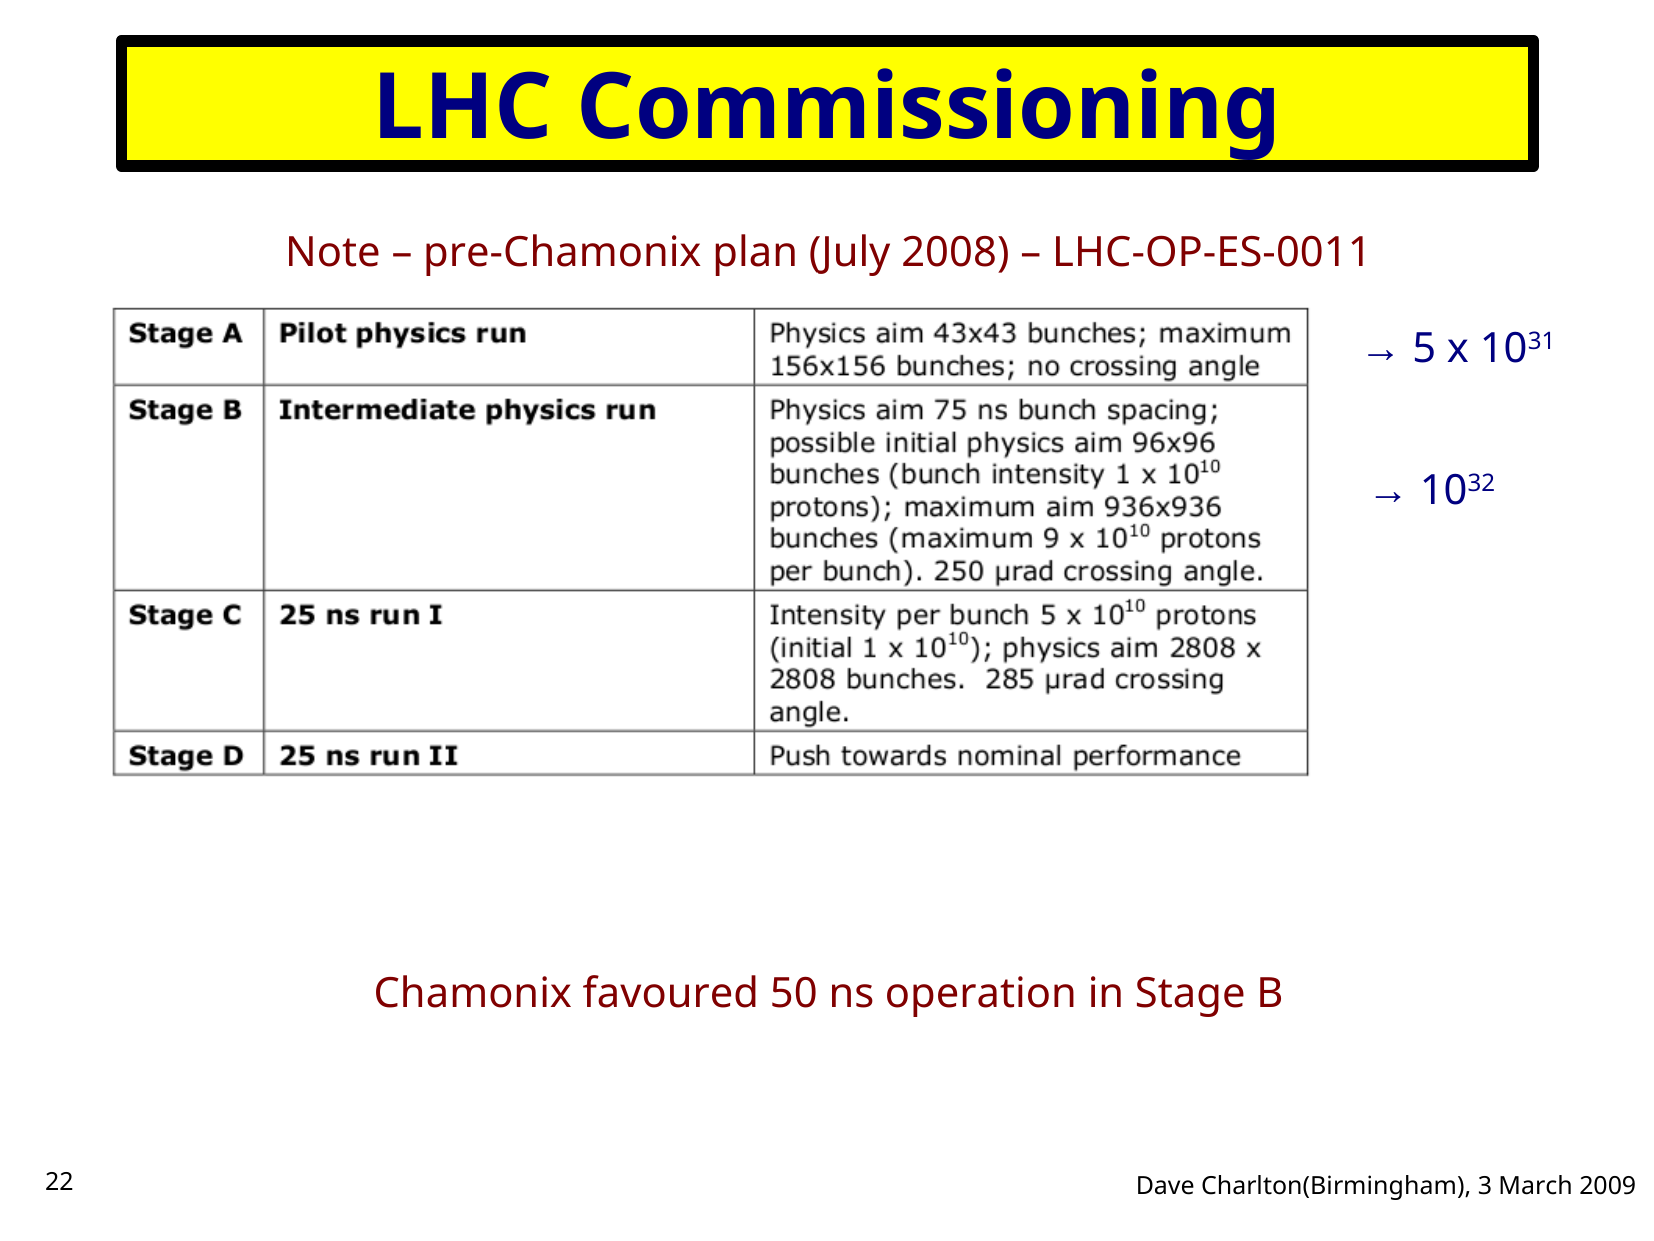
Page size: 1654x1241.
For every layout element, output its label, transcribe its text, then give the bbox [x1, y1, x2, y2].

title LHC Commissioning [121, 49, 1534, 158]
text_box Note – pre-Chamonix plan (July 2008) – LHC-OP-ES-0011 Chamonix favoured 50 ns operation in Stage B [117, 221, 1541, 1061]
text_box → 1032 [1367, 459, 1509, 510]
text_box → 5 x 1031 [1359, 318, 1572, 368]
picture [99, 302, 1318, 781]
